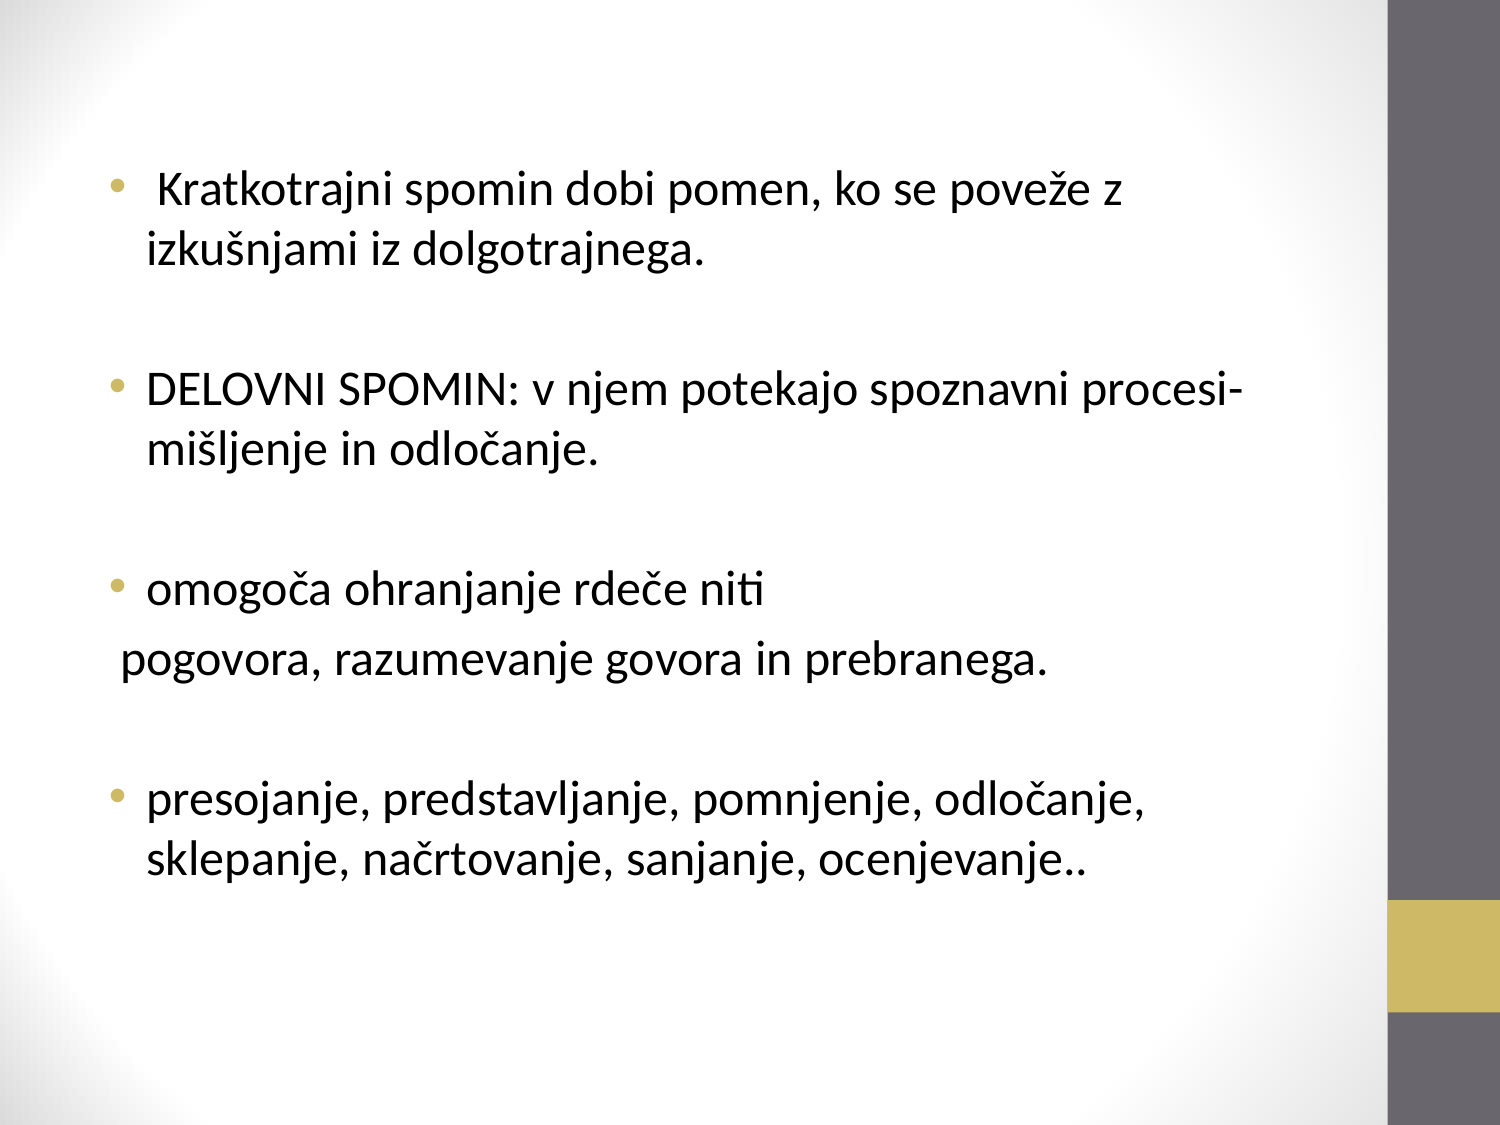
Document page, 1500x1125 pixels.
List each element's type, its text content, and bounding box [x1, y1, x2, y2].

picture [0, 0, 1387, 1125]
list Kratkotrajni spomin dobi pomen, ko se poveže z izkušnjami iz dolgotrajnega. DELOVNI SPOMIN: v njem potekajo spoznavni procesi-mišljenje in odločanje. omogoča ohranjanje rdeče niti pogovora, razumevanje govora in prebranega. presojanje, predstavljanje, pomnjenje, odločanje, sklepanje, načrtovanje, sanjanje, ocenjevanje.. [75, 78, 1325, 1050]
